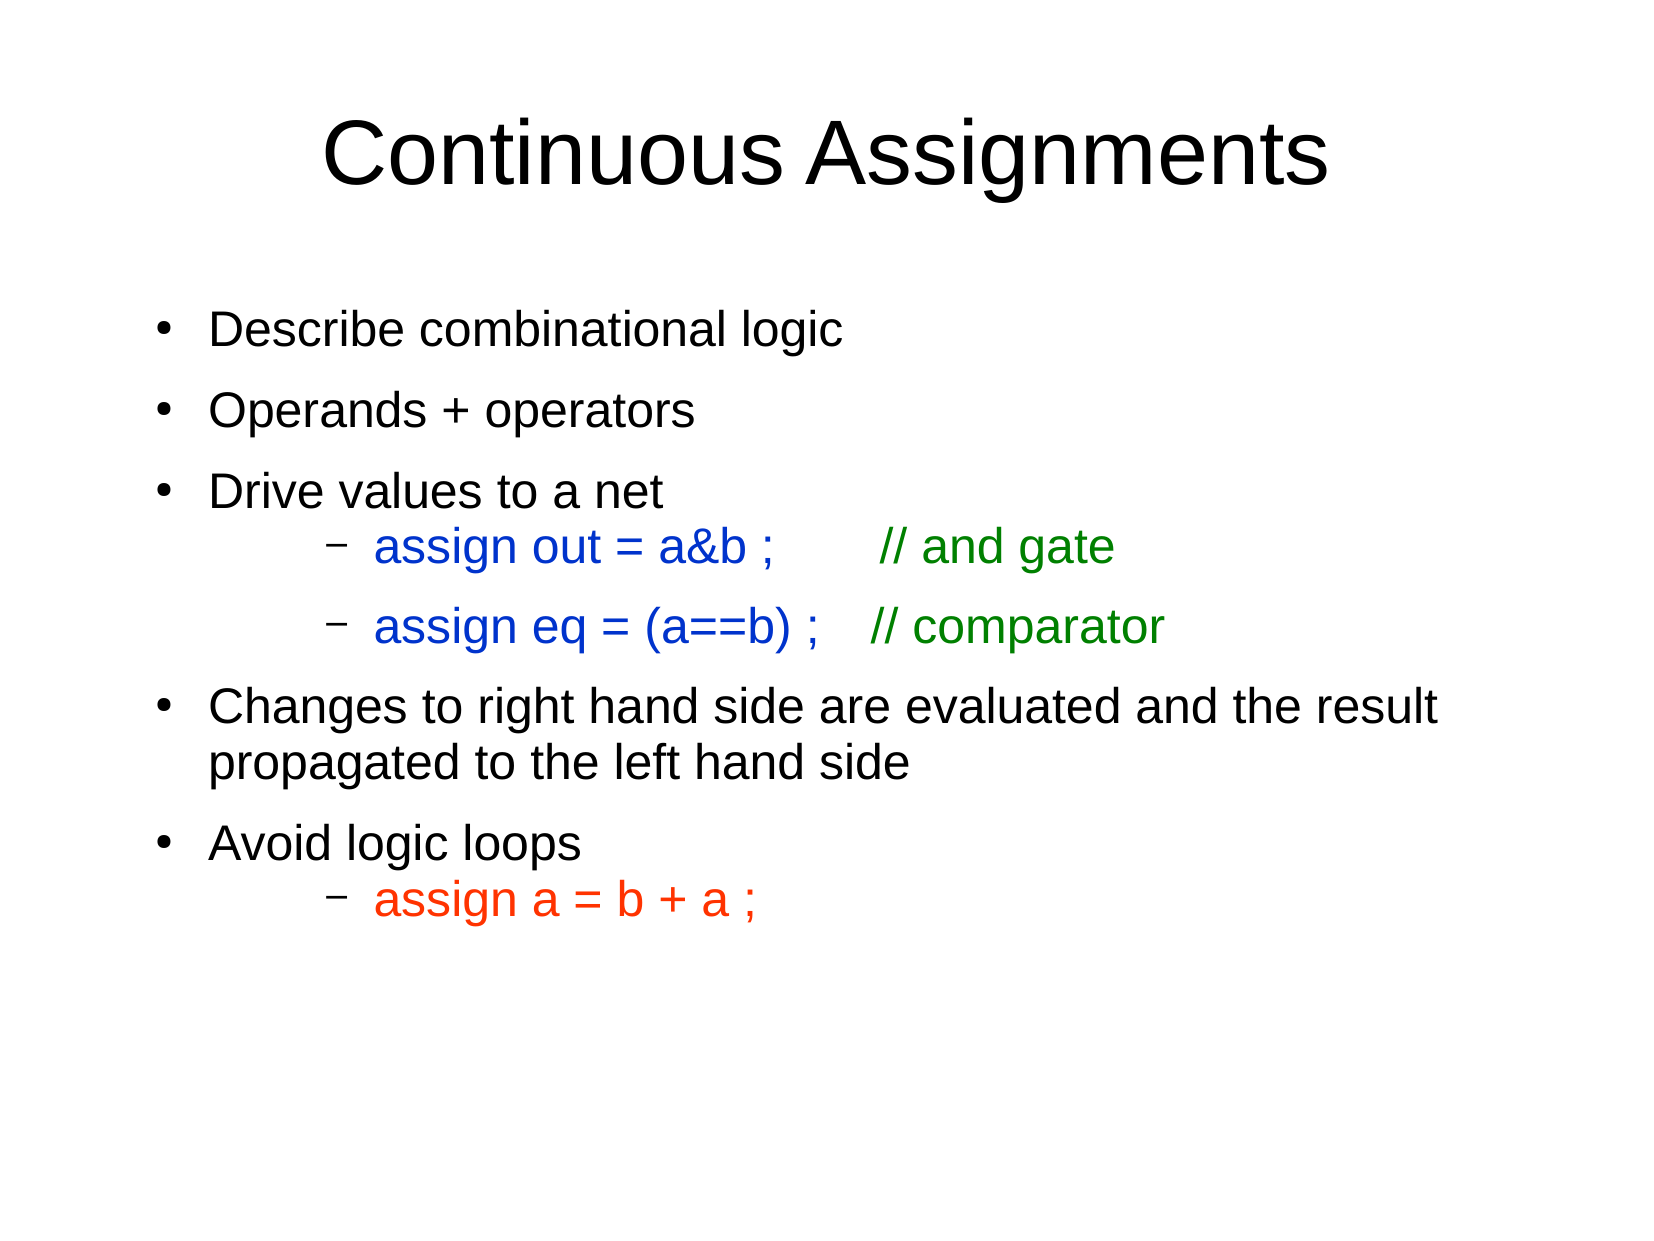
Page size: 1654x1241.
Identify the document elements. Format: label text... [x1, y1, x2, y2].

list Describe combinational logic Operands + operators Drive values to a net assign out = a&b ; // and gate assign eq = (a==b) ; // comparator Changes to right hand side are evaluated and the result propagated to the left hand side Avoid logic loops assign a = b + a ; [122, 293, 1473, 1138]
title Continuous Assignments [82, 56, 1571, 250]
